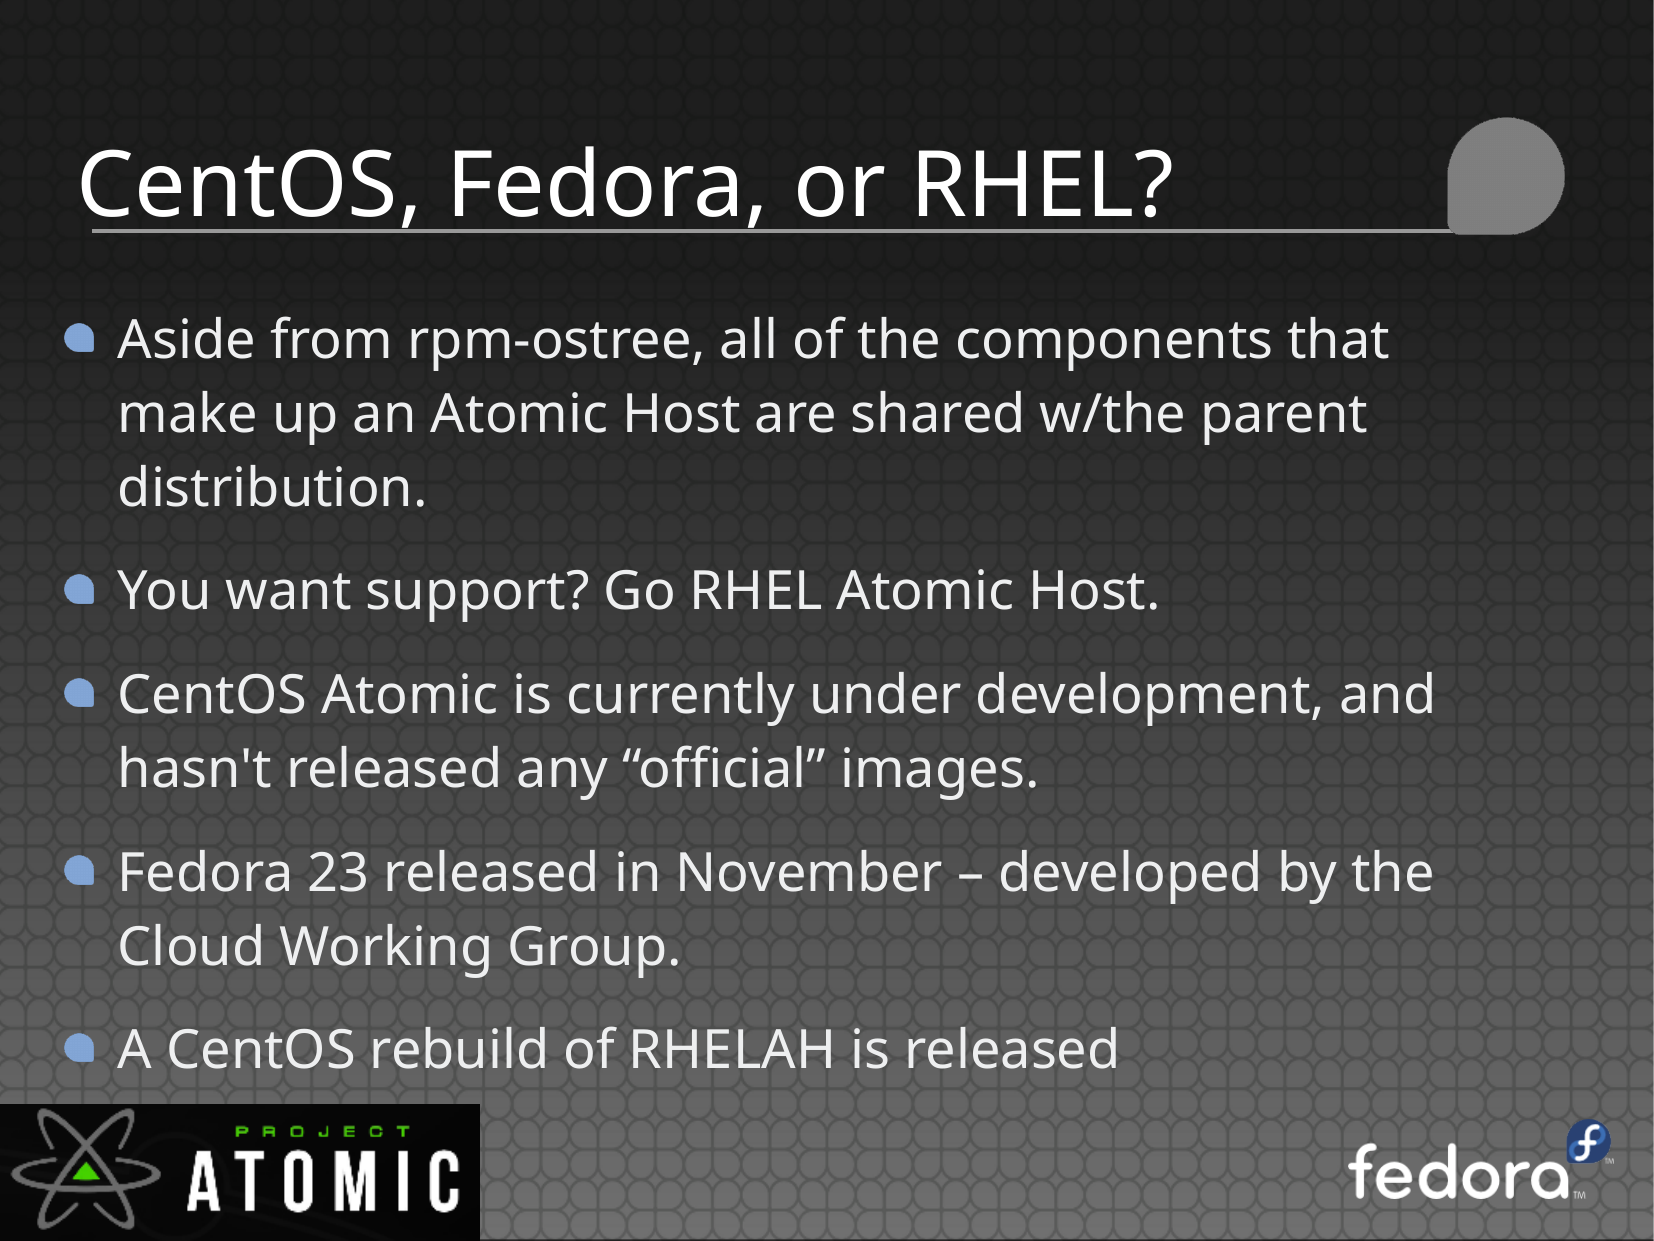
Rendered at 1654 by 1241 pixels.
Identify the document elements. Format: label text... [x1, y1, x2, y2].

list Aside from rpm-ostree, all of the components that make up an Atomic Host are shared w/the parent distribution. You want support? Go RHEL Atomic Host. CentOS Atomic is currently under development, and hasn't released any “official” images. Fedora 23 released in November – developed by the Cloud Working Group. A CentOS rebuild of RHELAH is released [46, 300, 1536, 1105]
title CentOS, Fedora, or RHEL? [76, 112, 1566, 249]
picture [0, 0, 1654, 1241]
